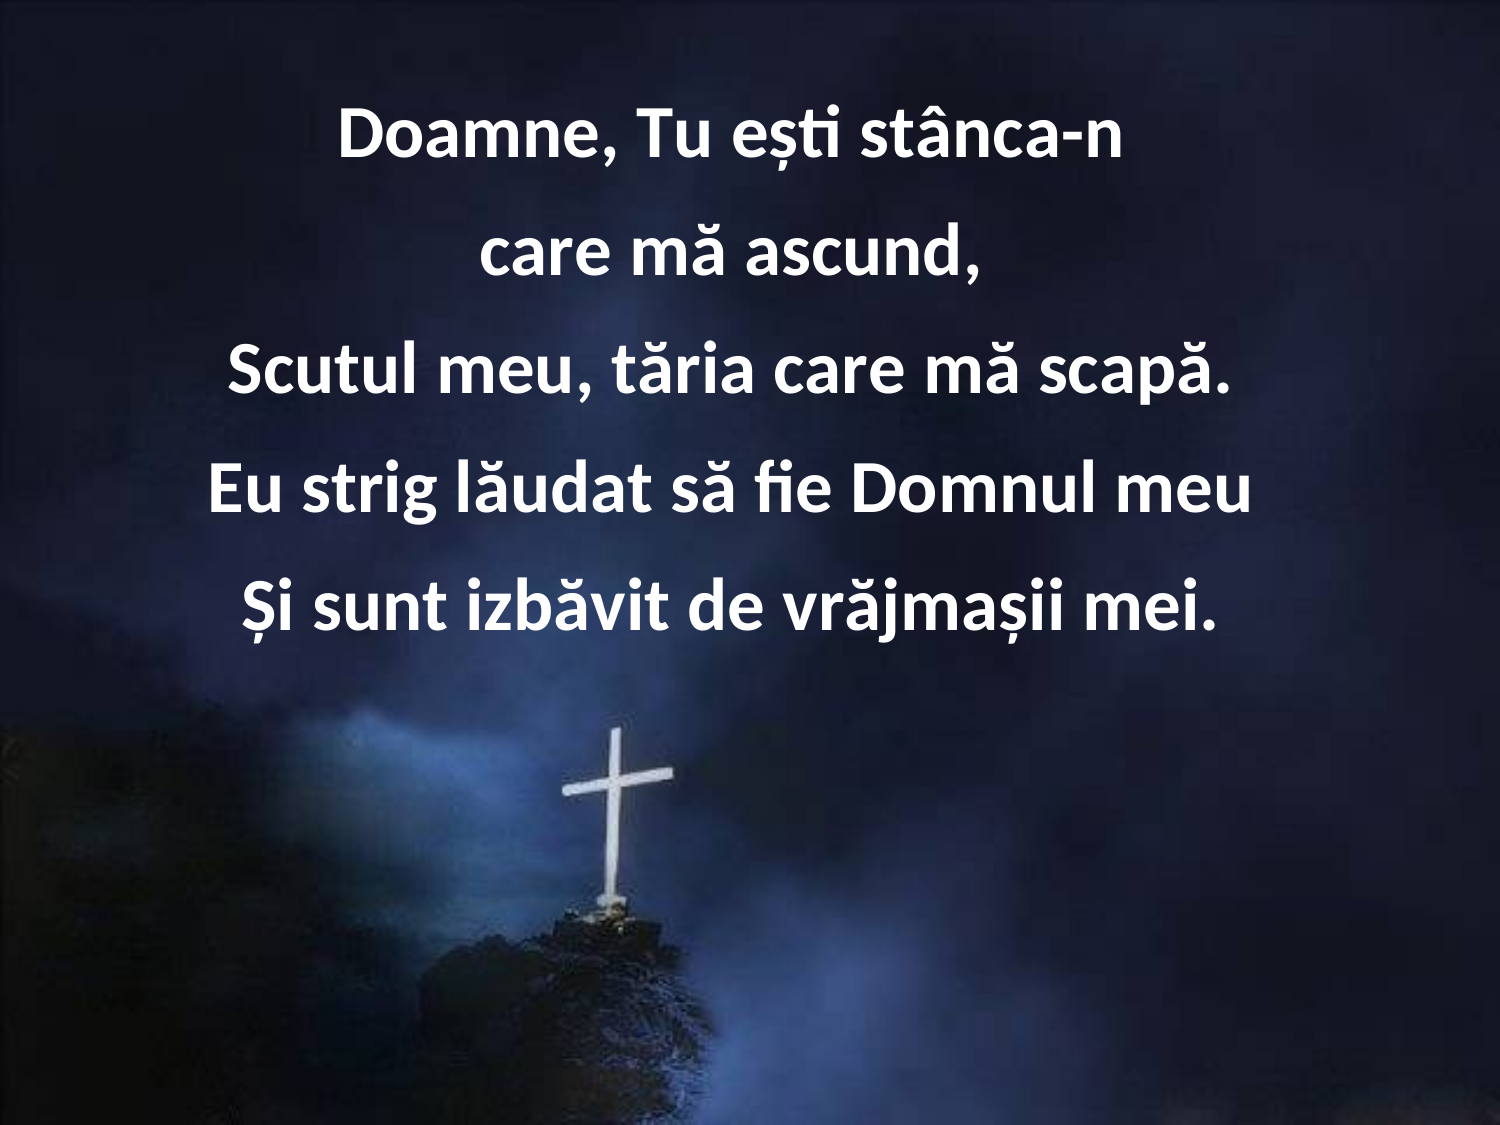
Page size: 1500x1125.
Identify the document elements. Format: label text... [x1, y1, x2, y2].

picture [0, 0, 1500, 1125]
list Doamne, Tu eşti stânca-n care mă ascund, Scutul meu, tăria care mă scapă. Eu strig lăudat să fie Domnul meu Şi sunt izbăvit de vrăjmaşii mei. [37, 75, 1426, 818]
